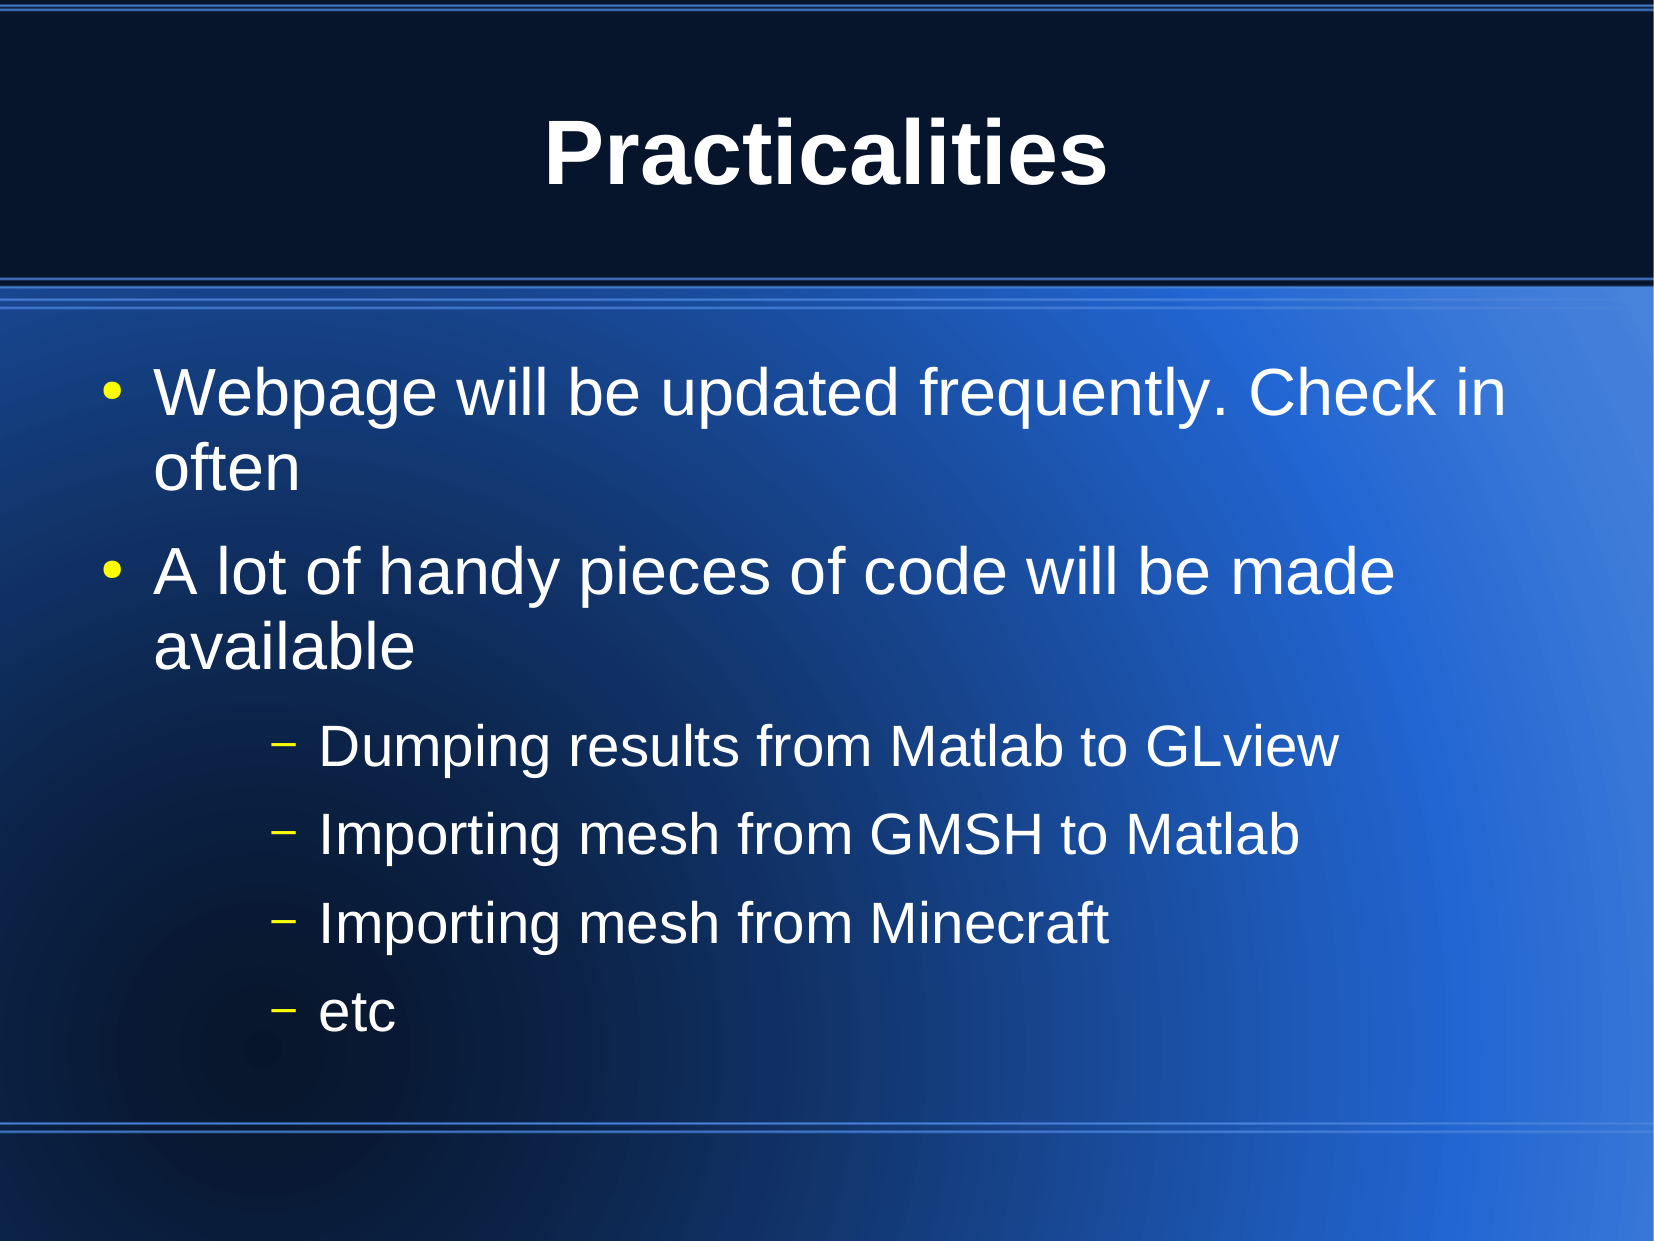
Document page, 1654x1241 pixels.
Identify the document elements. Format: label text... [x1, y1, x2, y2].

title Practicalities [82, 49, 1571, 257]
list Webpage will be updated frequently. Check in often A lot of handy pieces of code will be made available Dumping results from Matlab to GLview Importing mesh from GMSH to Matlab Importing mesh from Minecraft etc [82, 355, 1571, 1075]
picture [0, 0, 1654, 1241]
